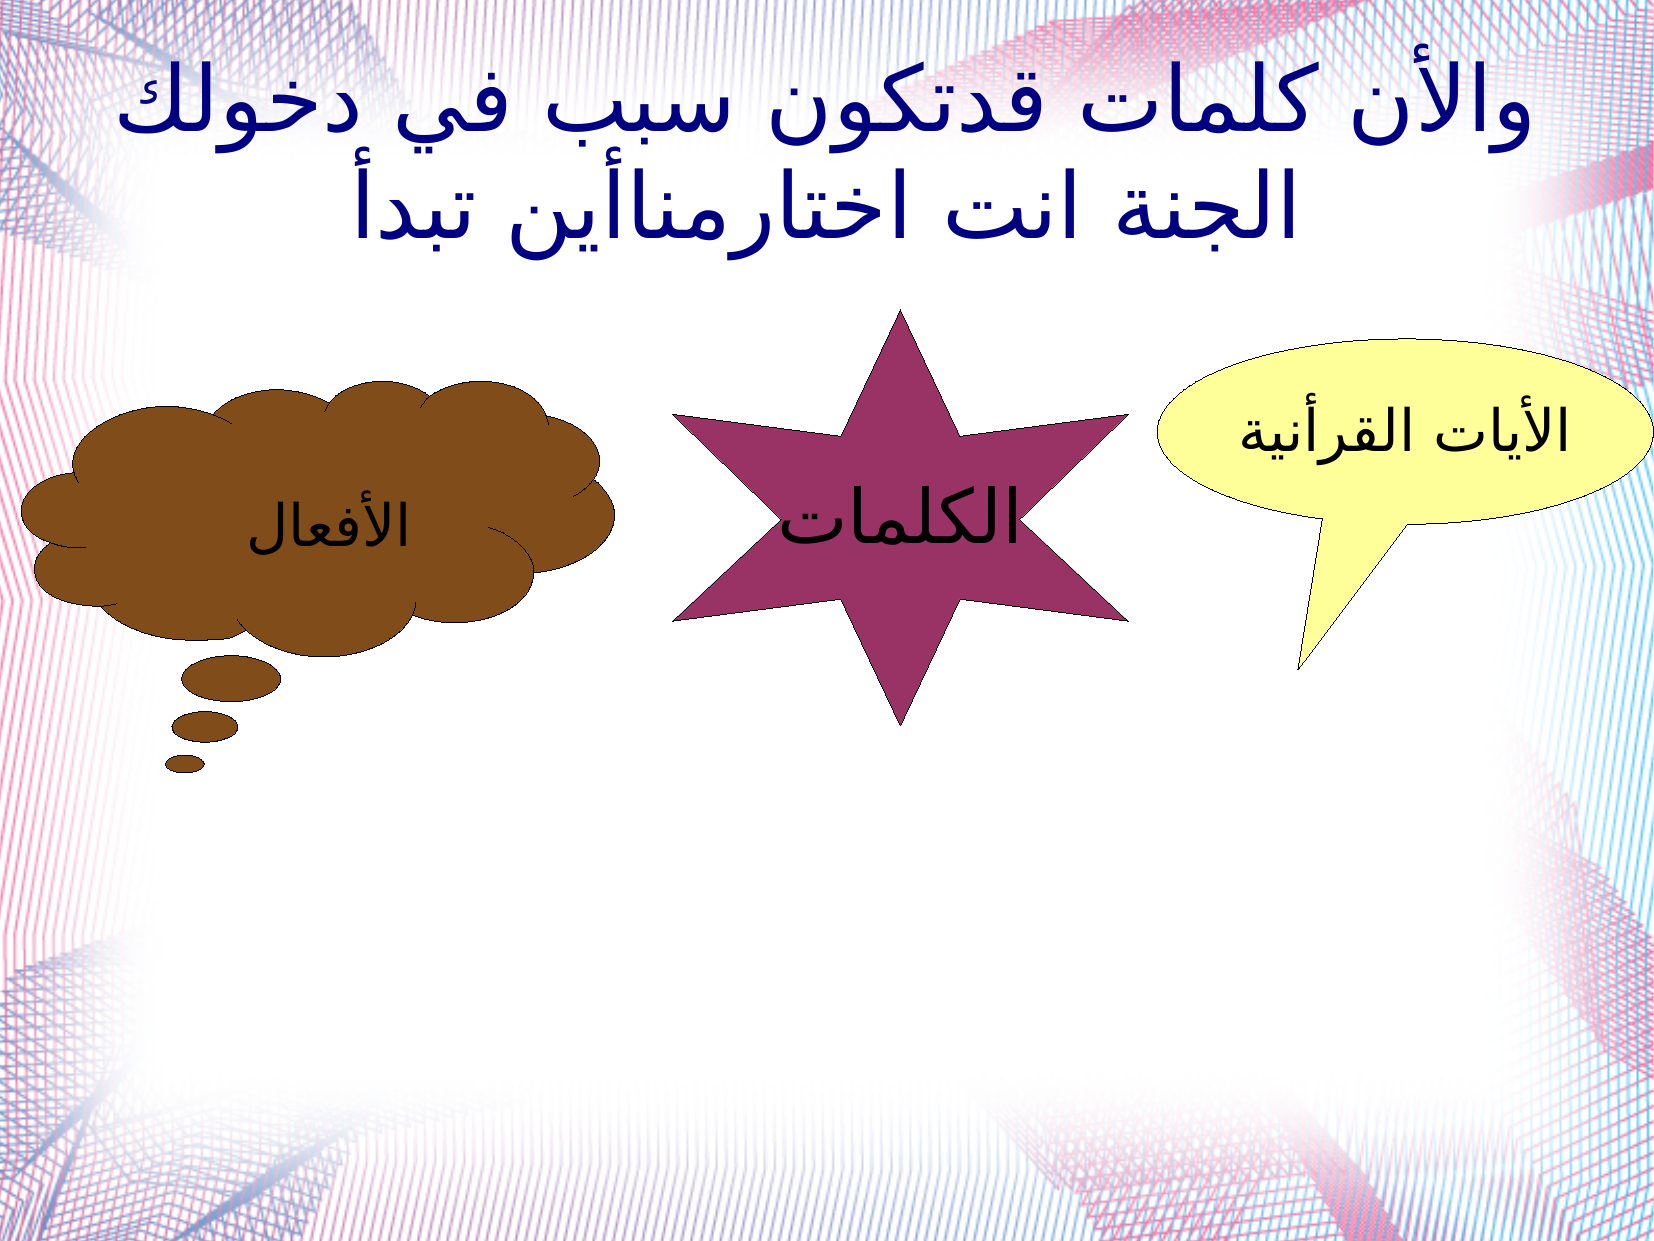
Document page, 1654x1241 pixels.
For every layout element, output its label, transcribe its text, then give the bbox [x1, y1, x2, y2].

text_box الأيات القرأنية [1157, 338, 1654, 670]
text_box الأفعال [240, 484, 427, 570]
text_box [21, 381, 615, 657]
text_box الكلمات [672, 309, 1129, 726]
text_box [181, 655, 281, 702]
picture [0, 0, 1654, 1241]
text_box [165, 755, 205, 773]
text_box [171, 711, 238, 743]
title والأن كلمات قدتكون سبب في دخولك الجنة انت اختارمناأين تبدأ [82, 42, 1571, 264]
